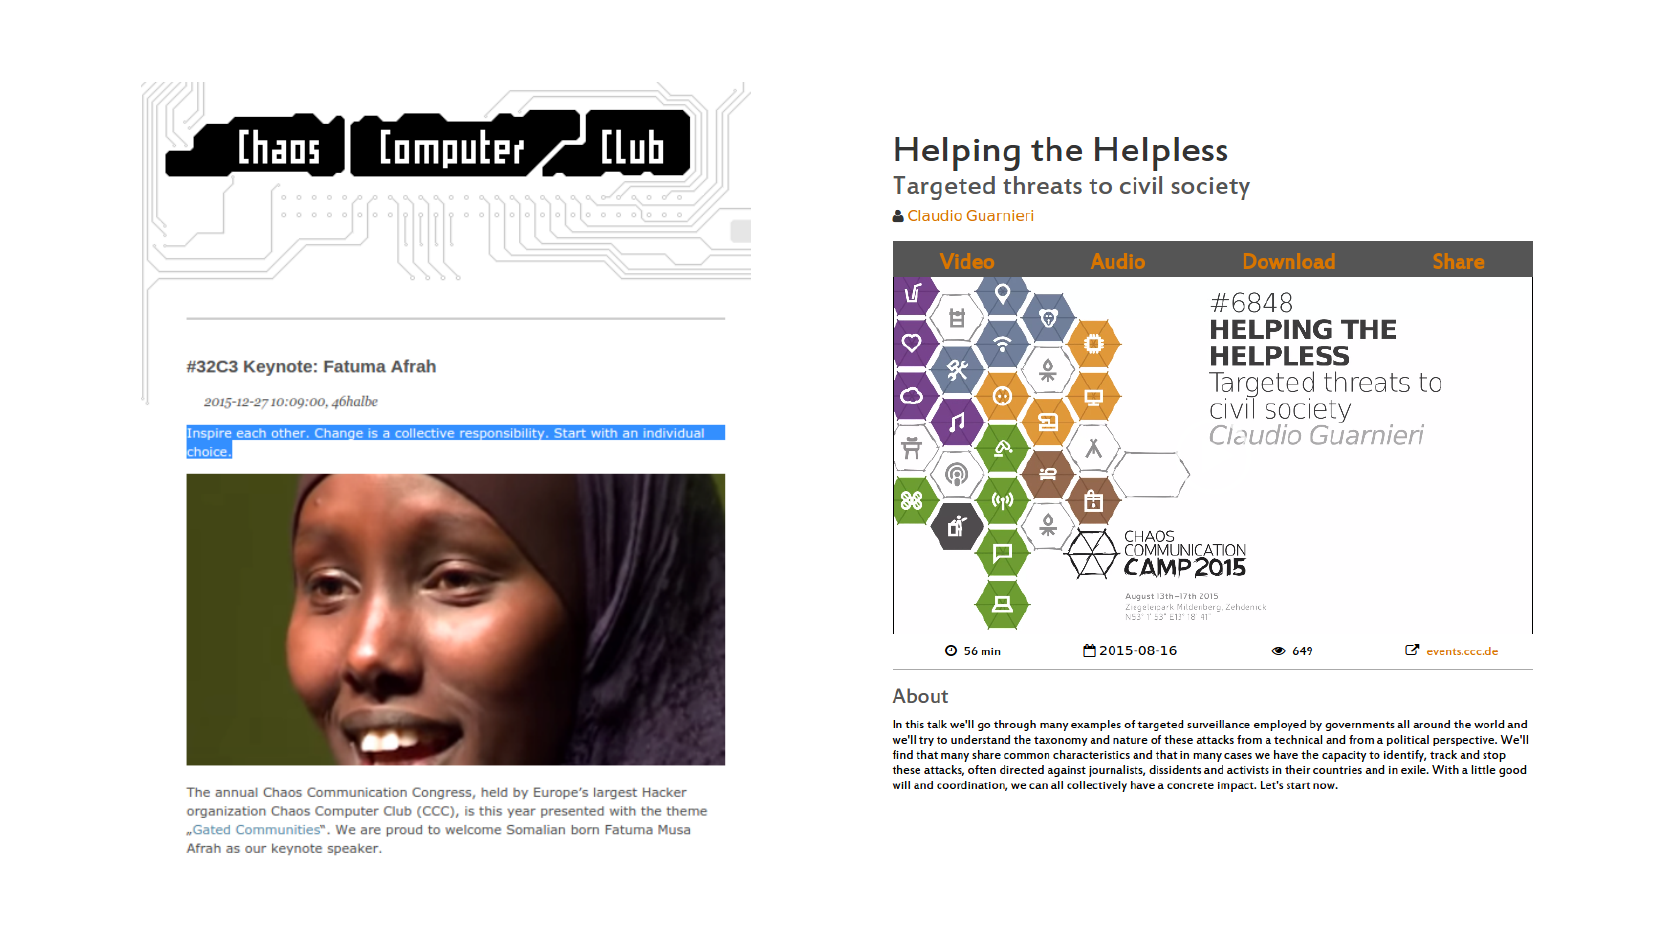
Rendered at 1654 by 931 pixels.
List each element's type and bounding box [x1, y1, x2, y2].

picture [141, 82, 751, 860]
picture [874, 118, 1550, 803]
